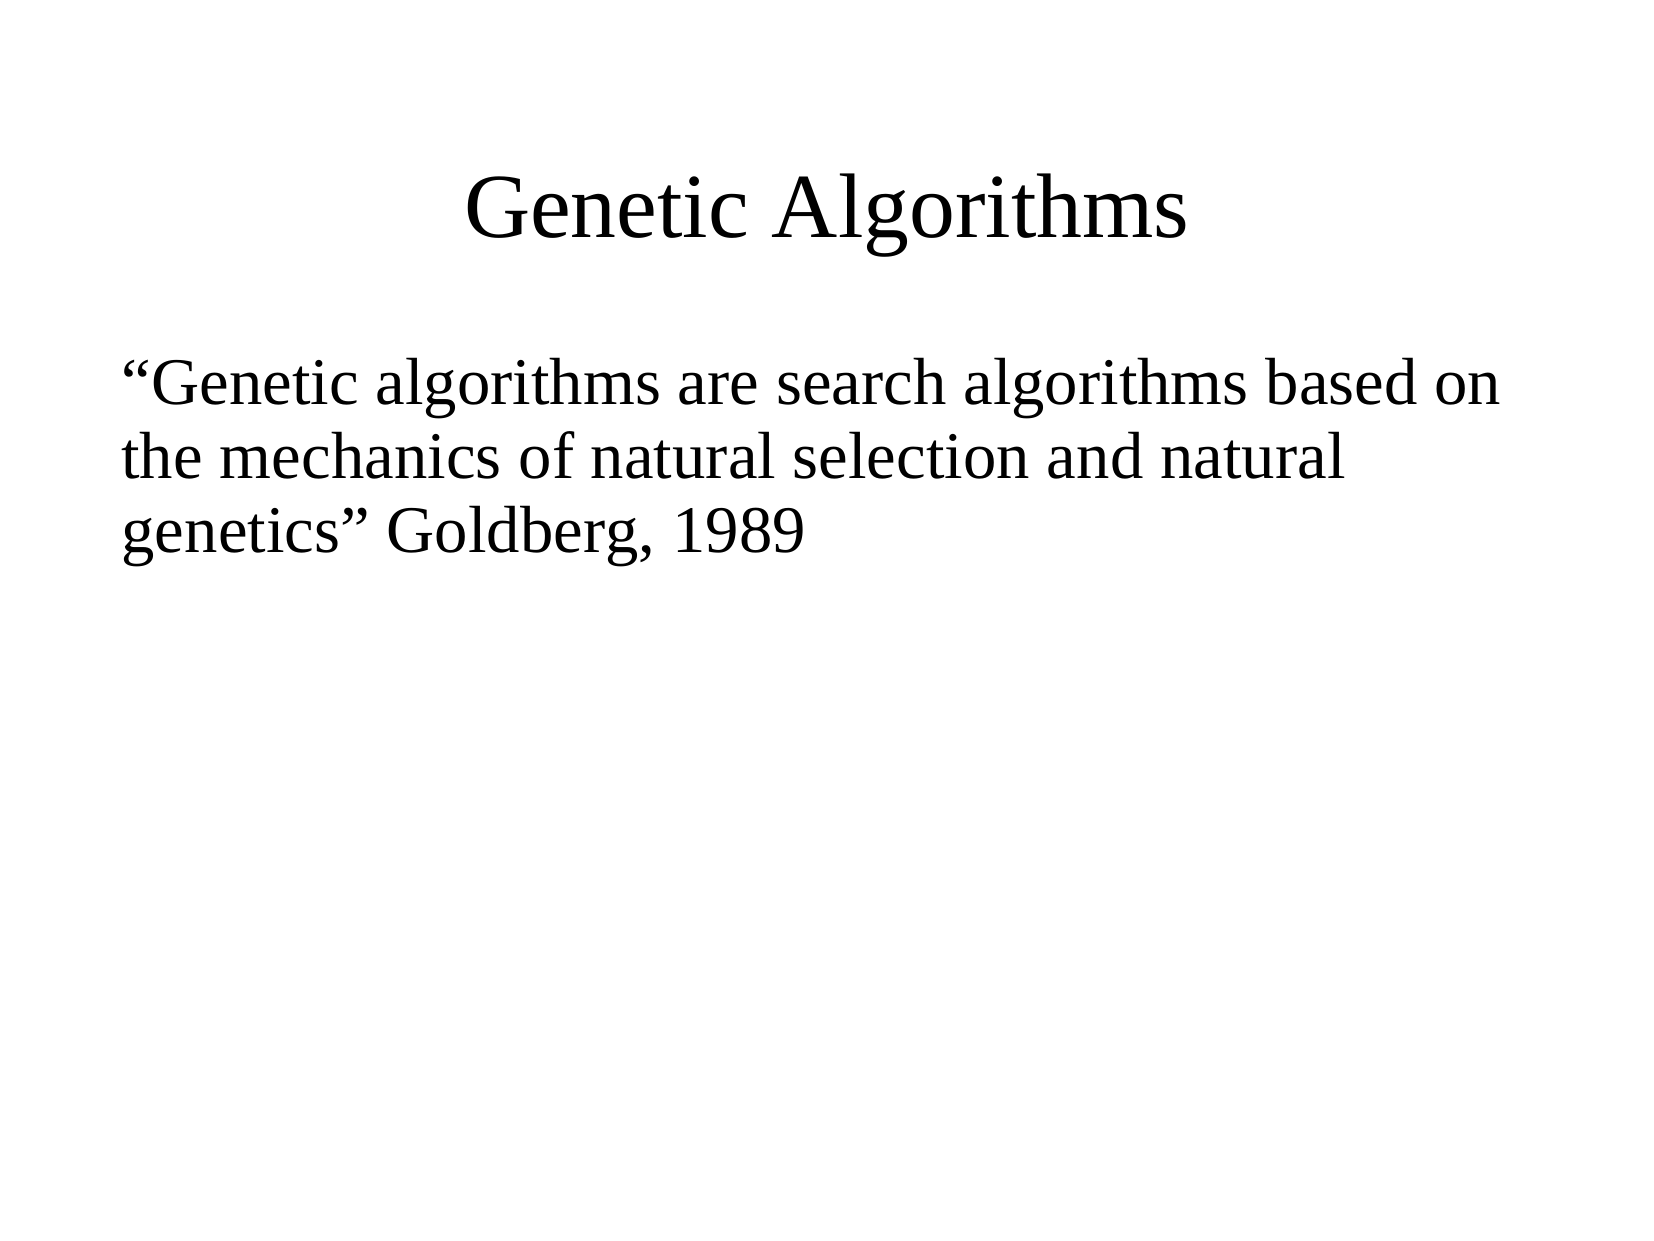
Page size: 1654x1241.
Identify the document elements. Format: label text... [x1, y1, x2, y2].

title Genetic Algorithms [121, 102, 1534, 311]
list “Genetic algorithms are search algorithms based on the mechanics of natural selection and natural genetics” Goldberg, 1989 [121, 344, 1534, 1127]
